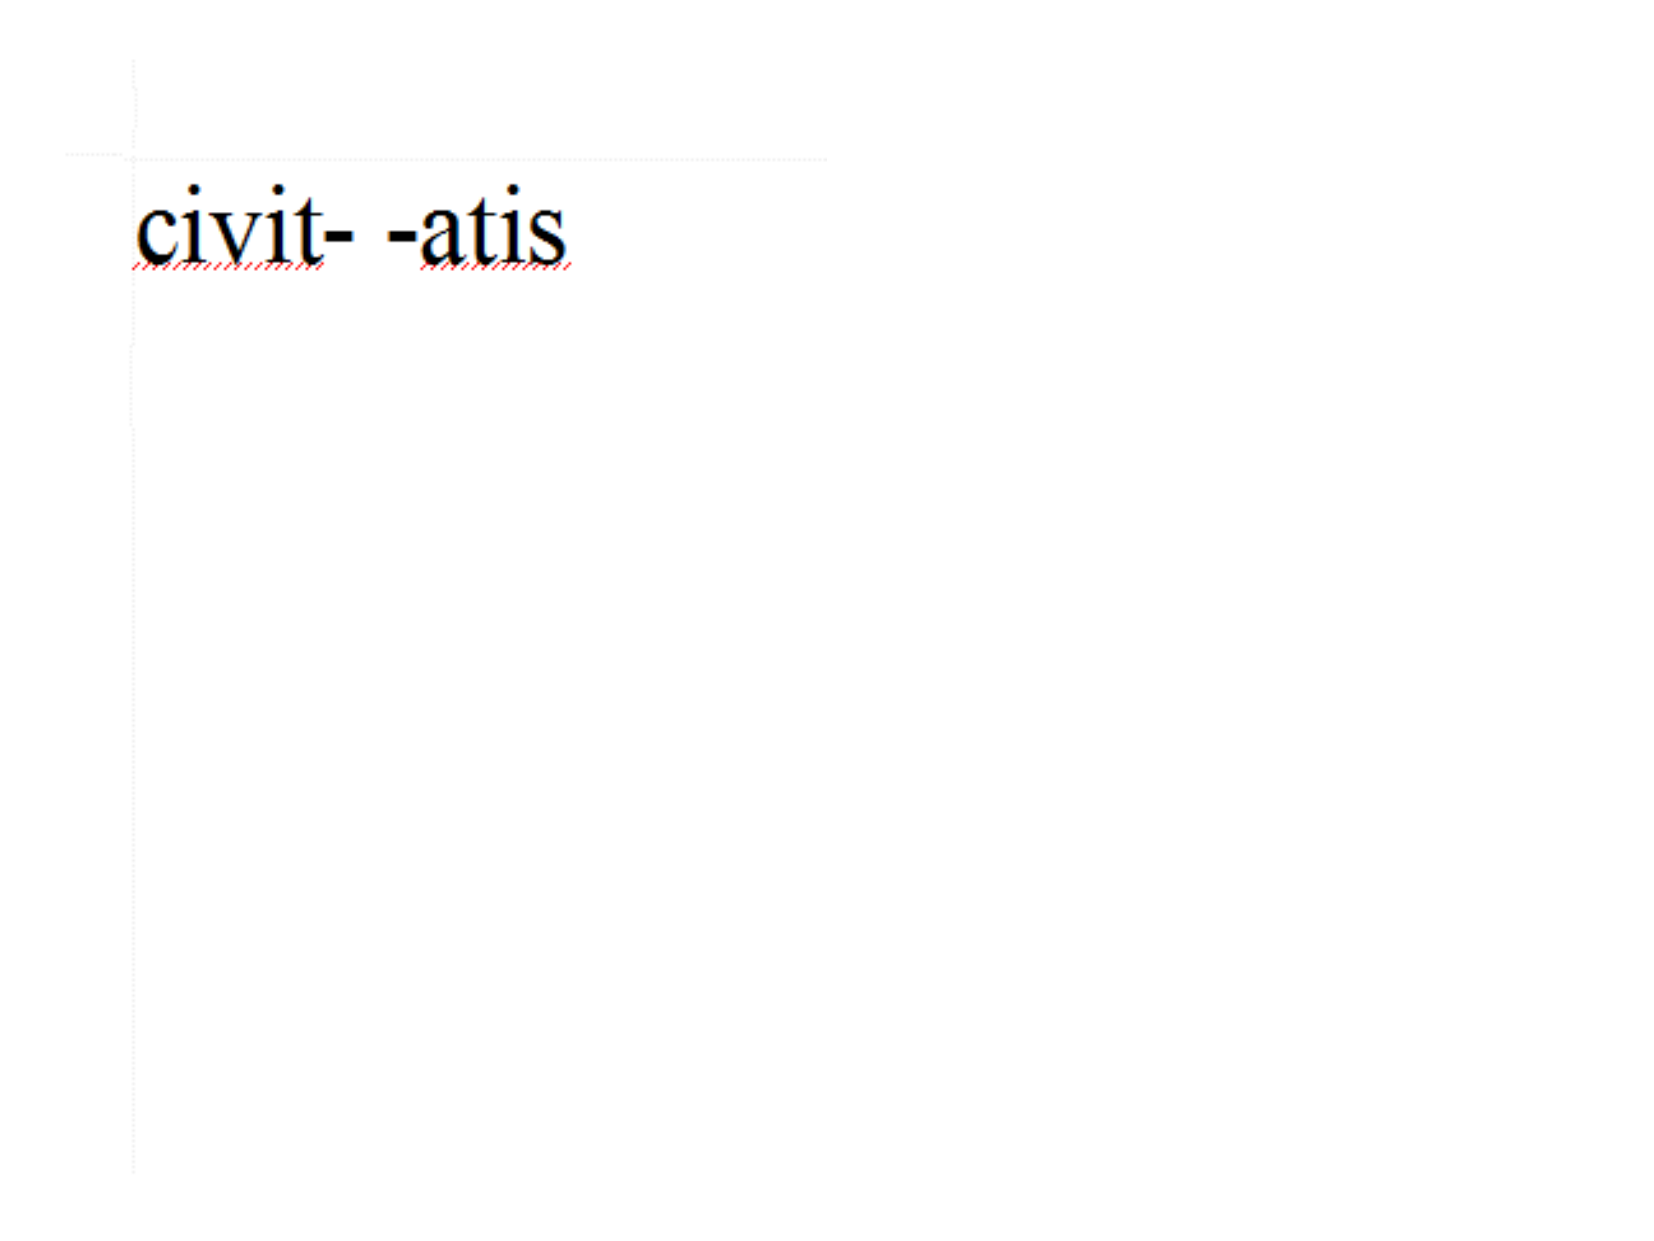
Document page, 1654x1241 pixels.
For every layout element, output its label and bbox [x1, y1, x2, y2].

picture [59, 58, 827, 1182]
